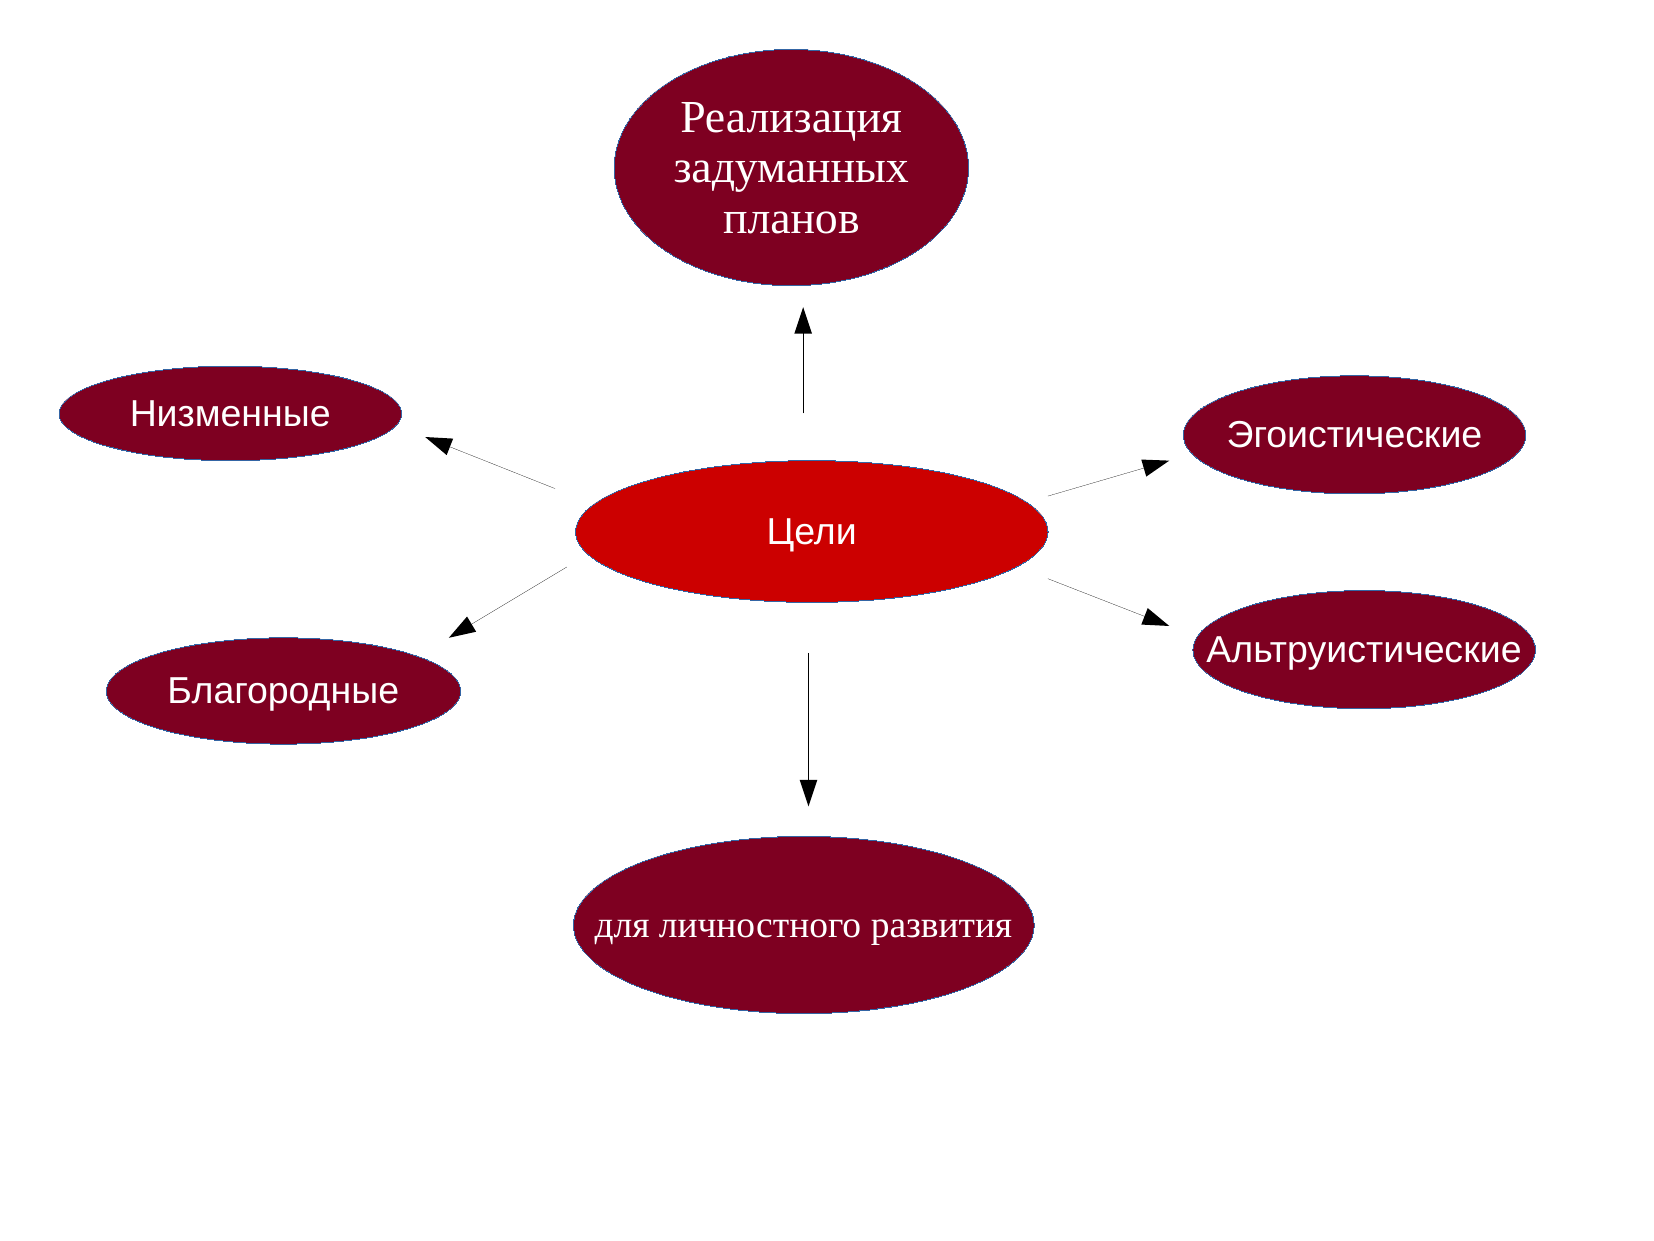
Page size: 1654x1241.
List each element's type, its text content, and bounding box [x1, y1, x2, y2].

text_box Реализация задуманных планов [614, 49, 969, 286]
text_box Эгоистические [1183, 375, 1526, 494]
text_box Цели [575, 460, 1049, 603]
text_box Благородные [106, 637, 461, 745]
text_box Низменные [59, 366, 402, 461]
text_box Альтруистические [1192, 590, 1536, 709]
text_box для личностного развития [573, 836, 1035, 1014]
